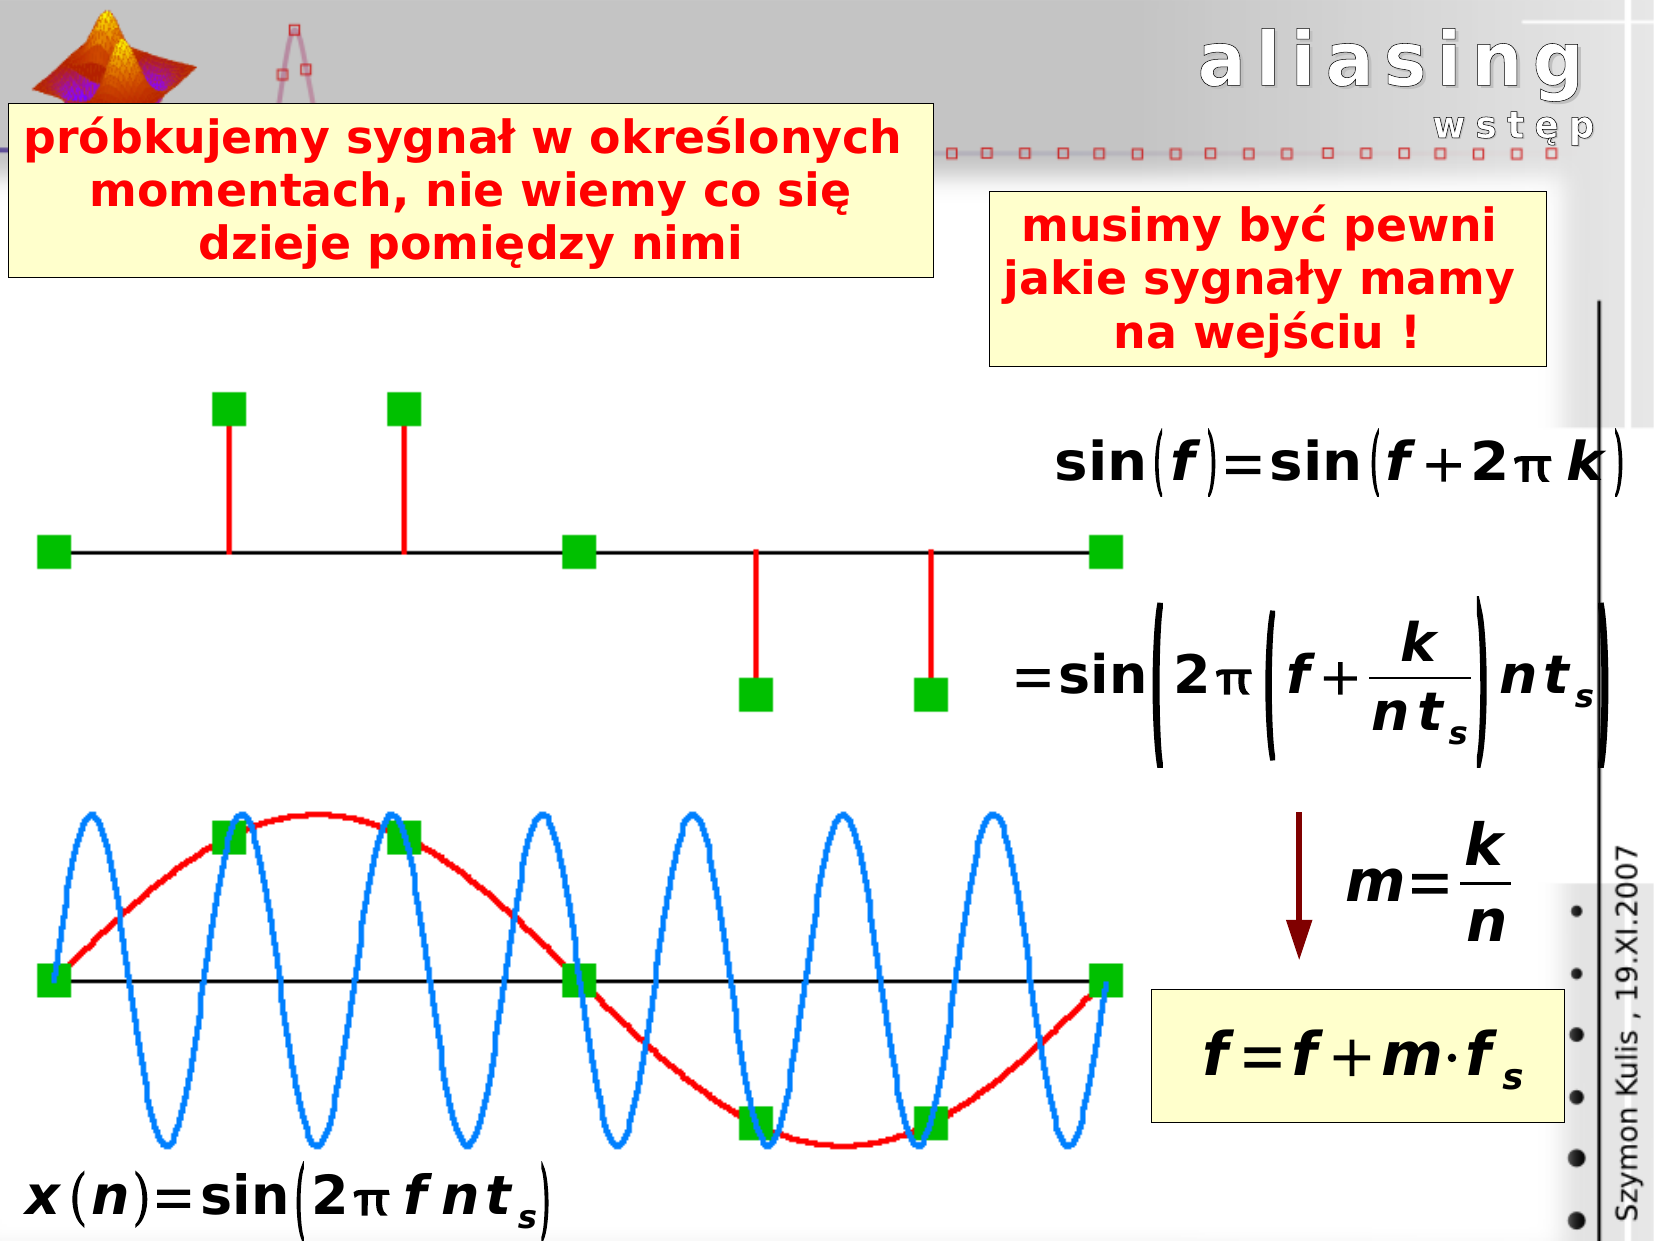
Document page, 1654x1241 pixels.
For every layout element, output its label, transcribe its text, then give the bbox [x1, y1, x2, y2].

text_box [1151, 989, 1565, 1123]
title aliasing wstęp [59, 14, 1595, 148]
chart [1195, 1018, 1530, 1099]
text_box próbkujemy sygnał w określonych momentach, nie wiemy co się dzieje pomiędzy nimi [8, 103, 916, 278]
picture [0, 0, 1654, 1241]
chart [1003, 596, 1628, 768]
chart [14, 1161, 562, 1241]
chart [1048, 428, 1635, 497]
chart [1337, 812, 1521, 956]
text_box musimy być pewni jakie sygnały mamy na wejściu ! [989, 191, 1536, 367]
